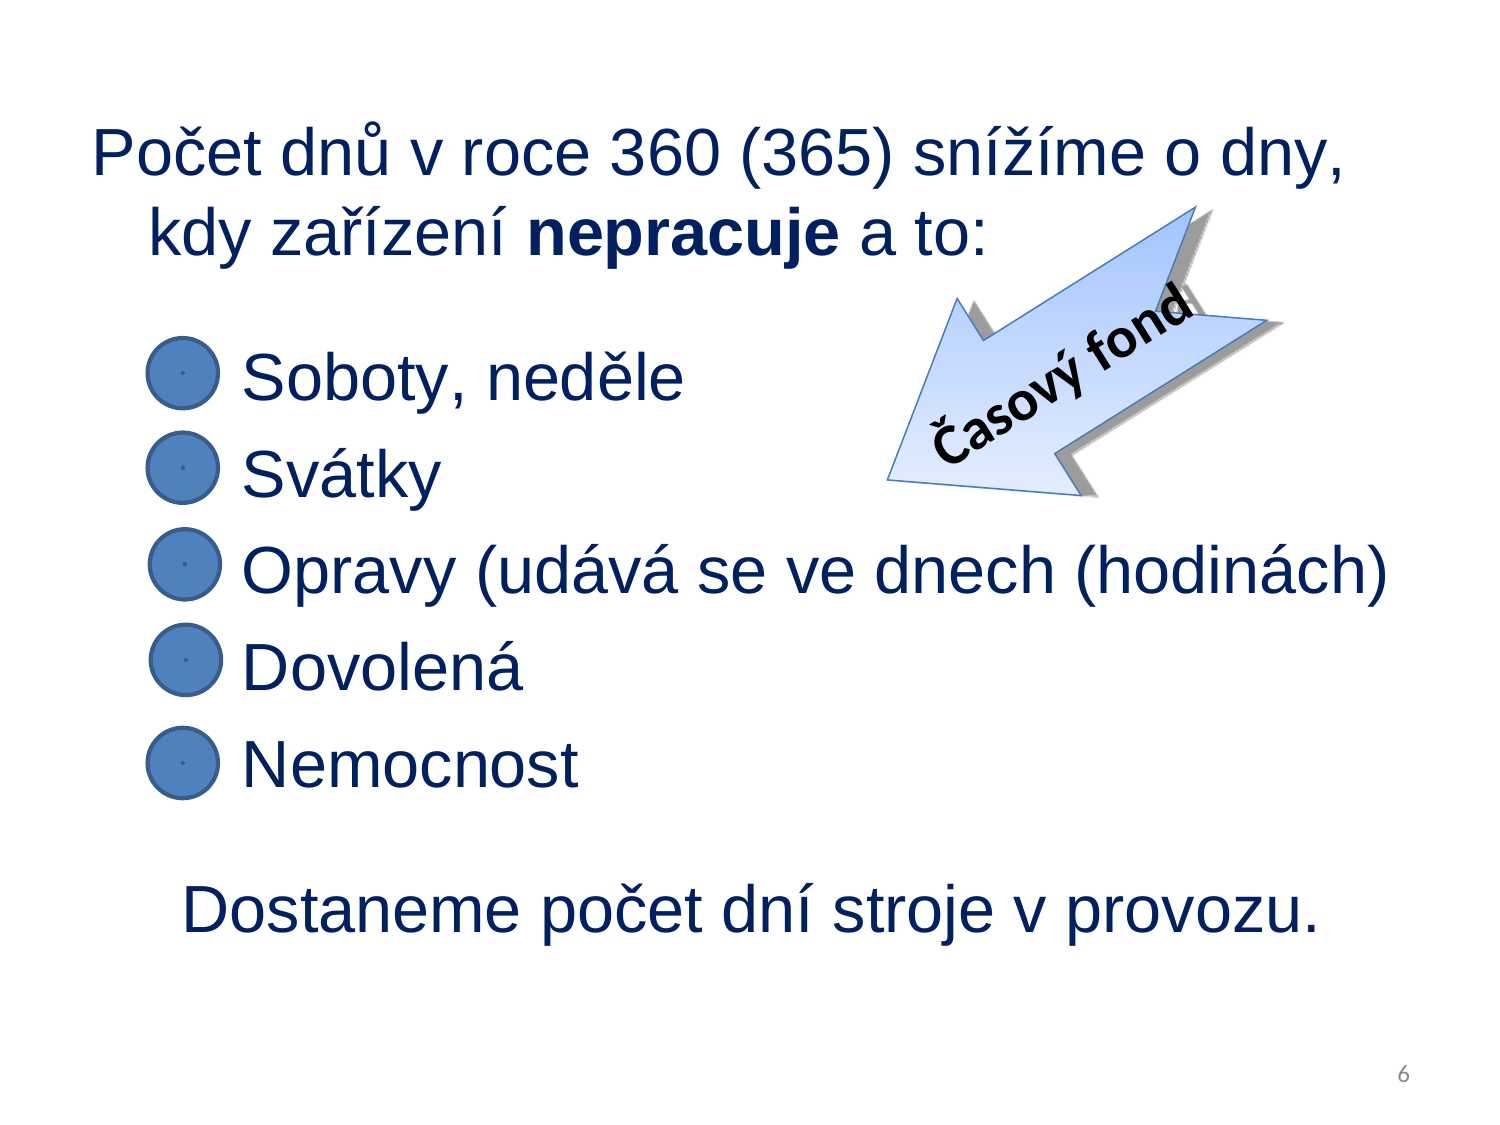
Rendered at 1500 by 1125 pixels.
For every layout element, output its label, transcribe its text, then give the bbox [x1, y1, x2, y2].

text_box [150, 624, 222, 696]
text_box [149, 529, 221, 600]
text_box <číslo> [1074, 1042, 1426, 1103]
text_box [147, 338, 218, 409]
text_box [147, 727, 218, 799]
text_box Časový fond [887, 207, 1267, 496]
text_box [147, 432, 218, 503]
list Počet dnů v roce 360 (365) snížíme o dny, kdy zařízení nepracuje a to: Soboty, neděle Svátky Opravy (udává se ve dnech (hodinách) Dovolená Nemocnost Dostaneme počet dní stroje v provozu. [76, 101, 1427, 1050]
